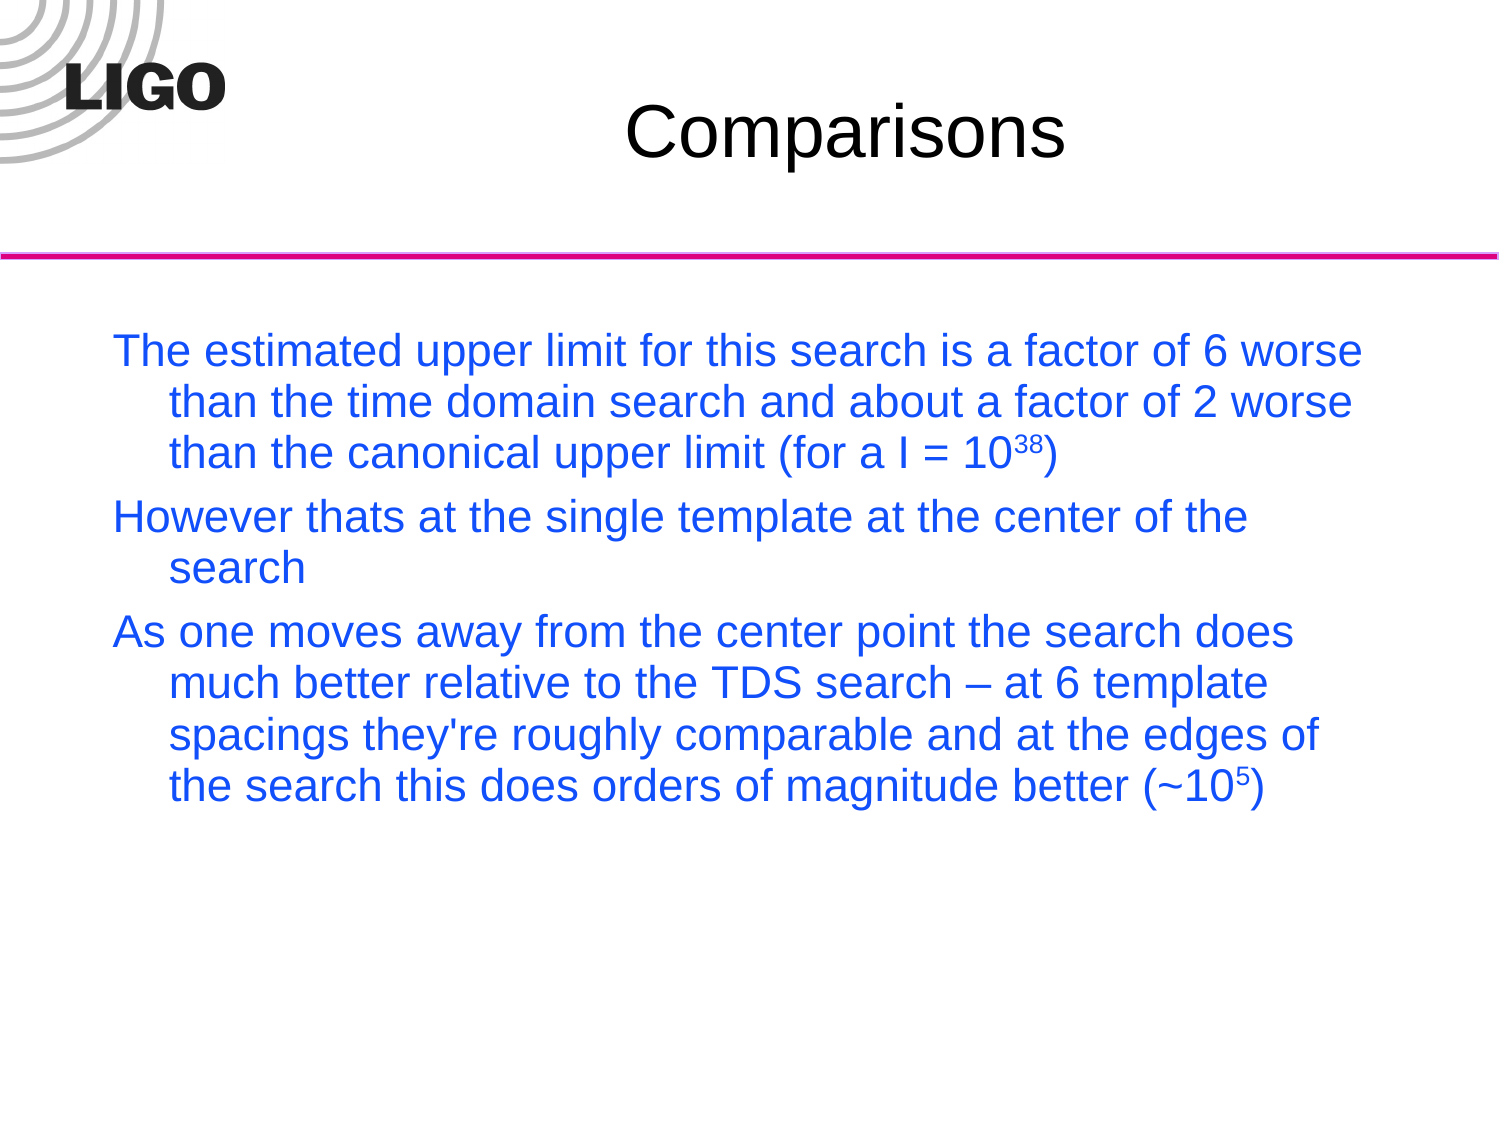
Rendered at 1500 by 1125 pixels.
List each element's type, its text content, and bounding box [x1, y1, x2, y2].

title Comparisons [262, 37, 1450, 225]
list The estimated upper limit for this search is a factor of 6 worse than the time domain search and about a factor of 2 worse than the canonical upper limit (for a I = 1038) However thats at the single template at the center of the search As one moves away from the center point the search does much better relative to the TDS search – at 6 template spacings they're roughly comparable and at the edges of the search this does orders of magnitude better (~105) [112, 324, 1388, 1001]
